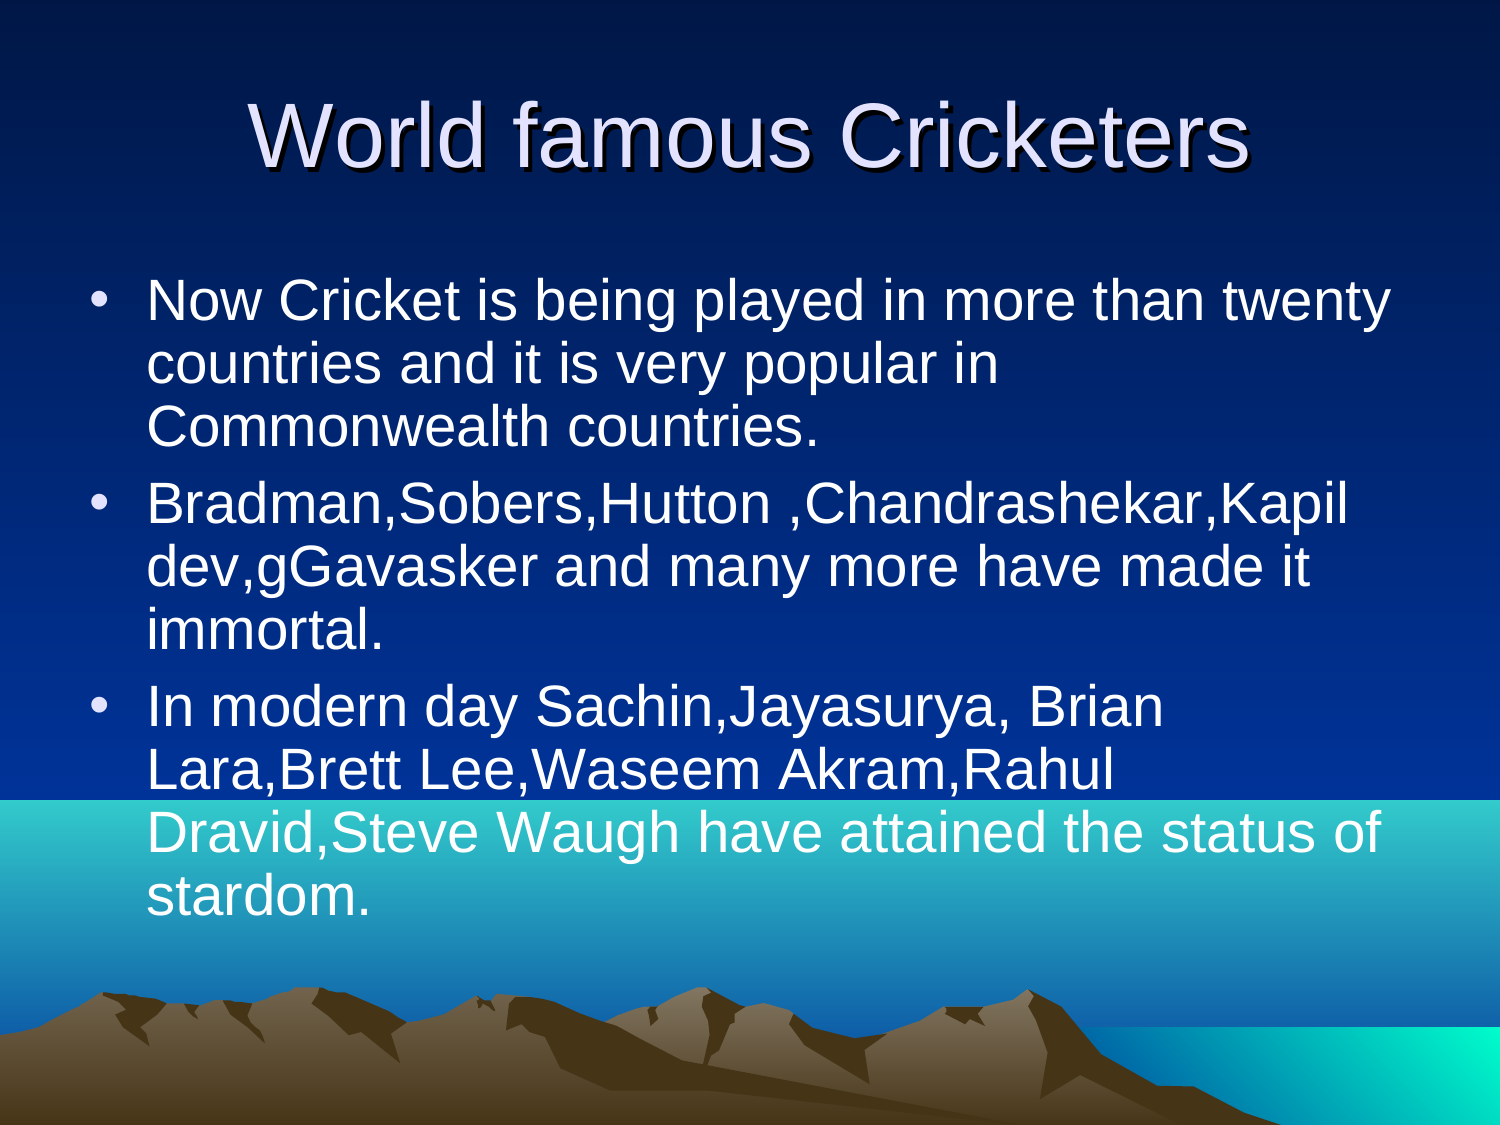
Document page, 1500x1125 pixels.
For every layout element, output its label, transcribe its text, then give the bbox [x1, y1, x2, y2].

title World famous Cricketers [75, 37, 1426, 225]
list Now Cricket is being played in more than twenty countries and it is very popular in Commonwealth countries. Bradman,Sobers,Hutton ,Chandrashekar,Kapil dev,gGavasker and many more have made it immortal. In modern day Sachin,Jayasurya, Brian Lara,Brett Lee,Waseem Akram,Rahul Dravid,Steve Waugh have attained the status of stardom. [75, 262, 1426, 1001]
